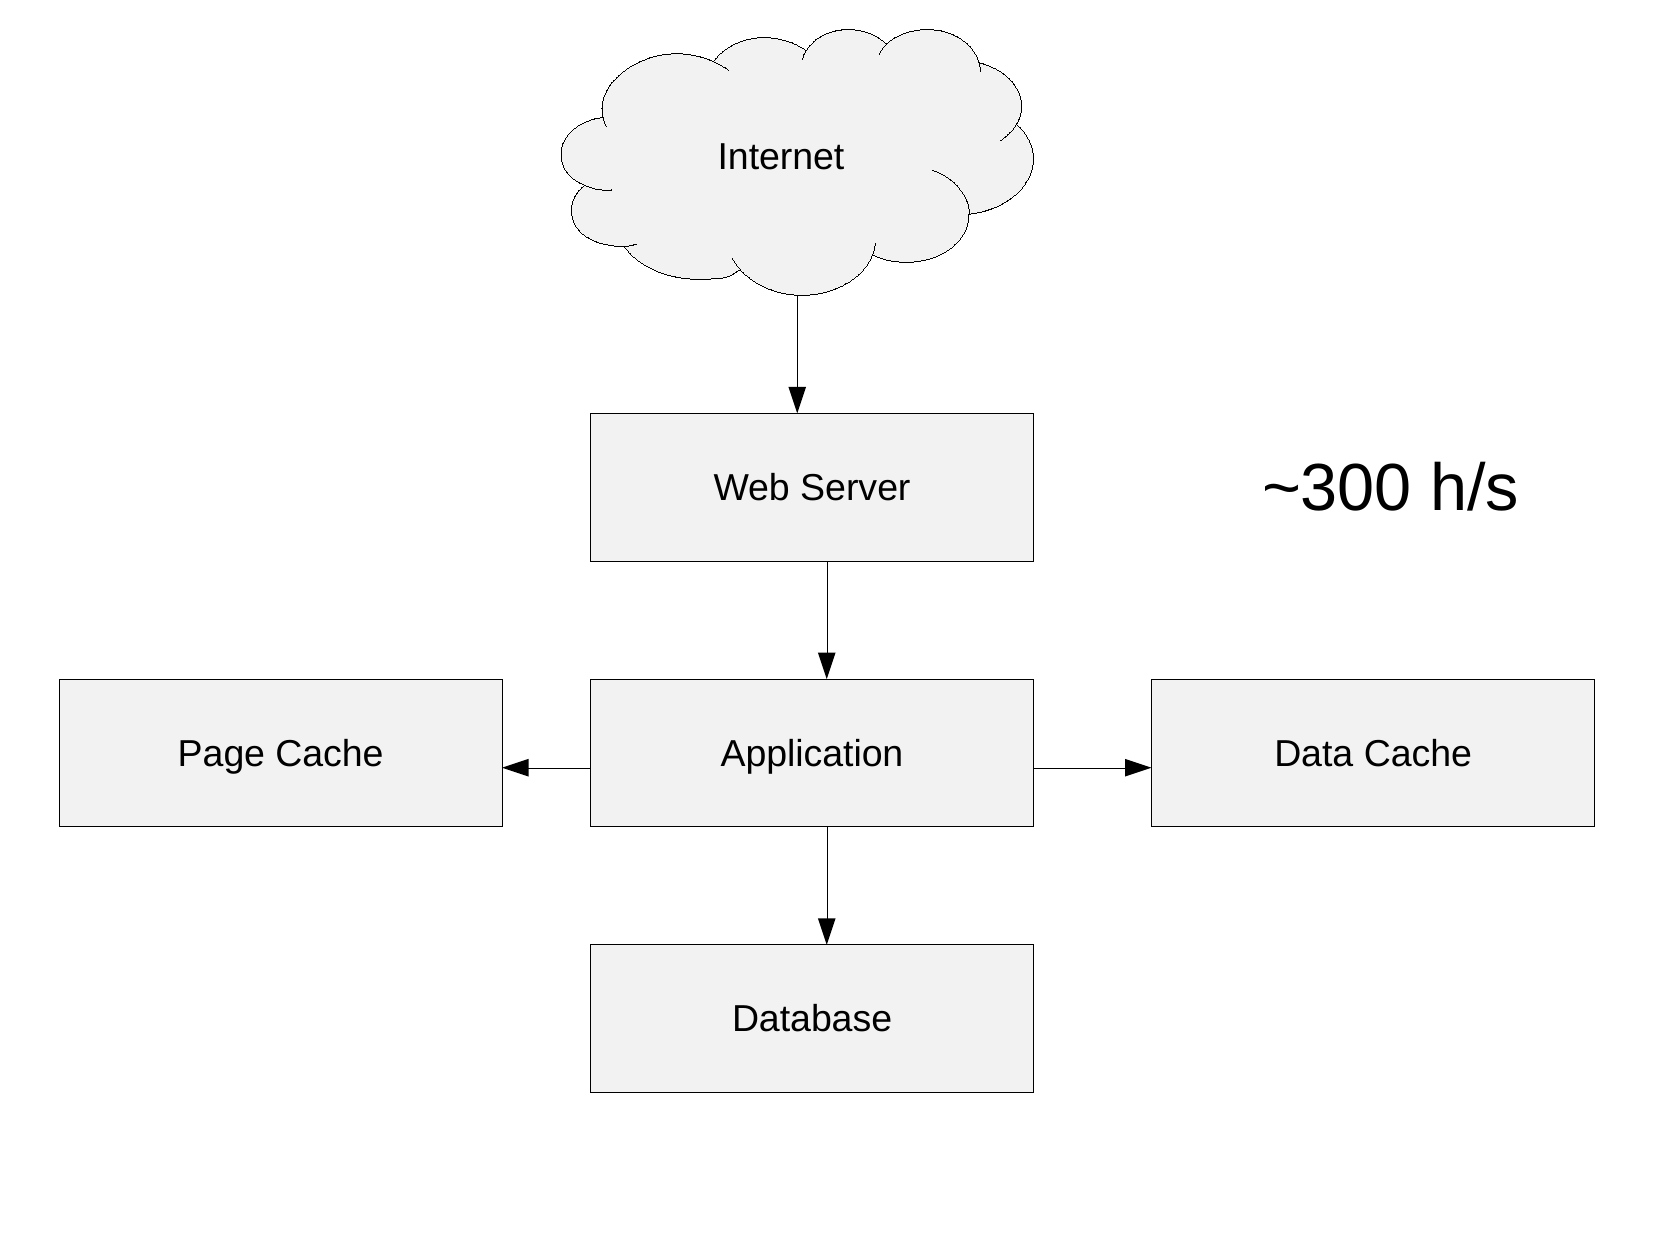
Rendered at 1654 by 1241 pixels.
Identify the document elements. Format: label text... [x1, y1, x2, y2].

text_box ~300 h/s [1247, 442, 1535, 541]
text_box Web Server [590, 413, 1034, 562]
text_box Application [590, 679, 1034, 827]
text_box Database [590, 944, 1034, 1093]
text_box Internet [561, 29, 1034, 296]
text_box Page Cache [59, 679, 503, 827]
text_box Data Cache [1151, 679, 1595, 827]
